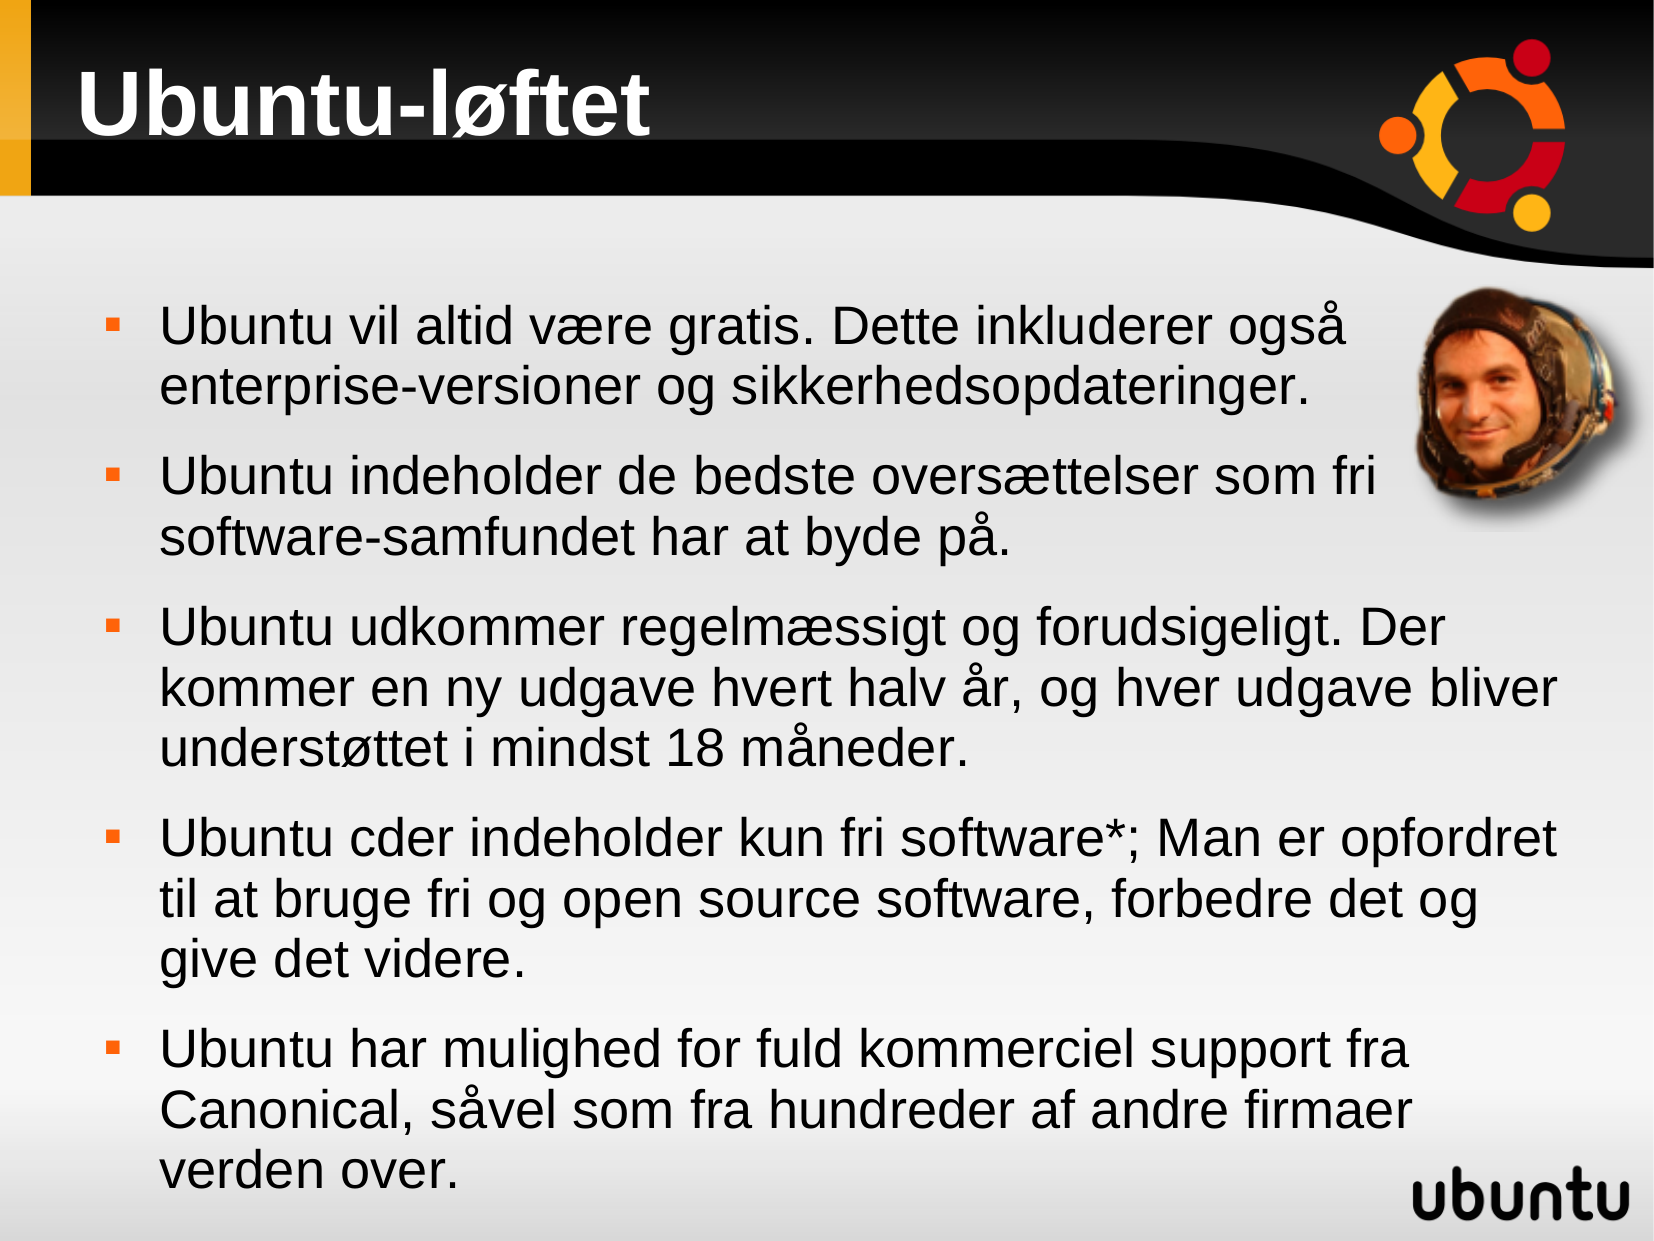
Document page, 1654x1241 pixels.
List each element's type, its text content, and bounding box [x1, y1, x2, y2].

picture [0, 0, 1654, 1241]
list Ubuntu vil altid være gratis. Dette inkluderer også enterprise-versioner og sikkerhedsopdateringer. Ubuntu indeholder de bedste oversættelser som fri software-samfundet har at byde på. Ubuntu udkommer regelmæssigt og forudsigeligt. Der kommer en ny udgave hvert halv år, og hver udgave bliver understøttet i mindst 18 måneder. Ubuntu cder indeholder kun fri software*; Man er opfordret til at bruge fri og open source software, forbedre det og give det videre. Ubuntu har mulighed for fuld kommerciel support fra Canonical, såvel som fra hundreder af andre firmaer verden over. [88, 295, 1577, 1201]
title Ubuntu-løftet [76, 7, 1565, 200]
